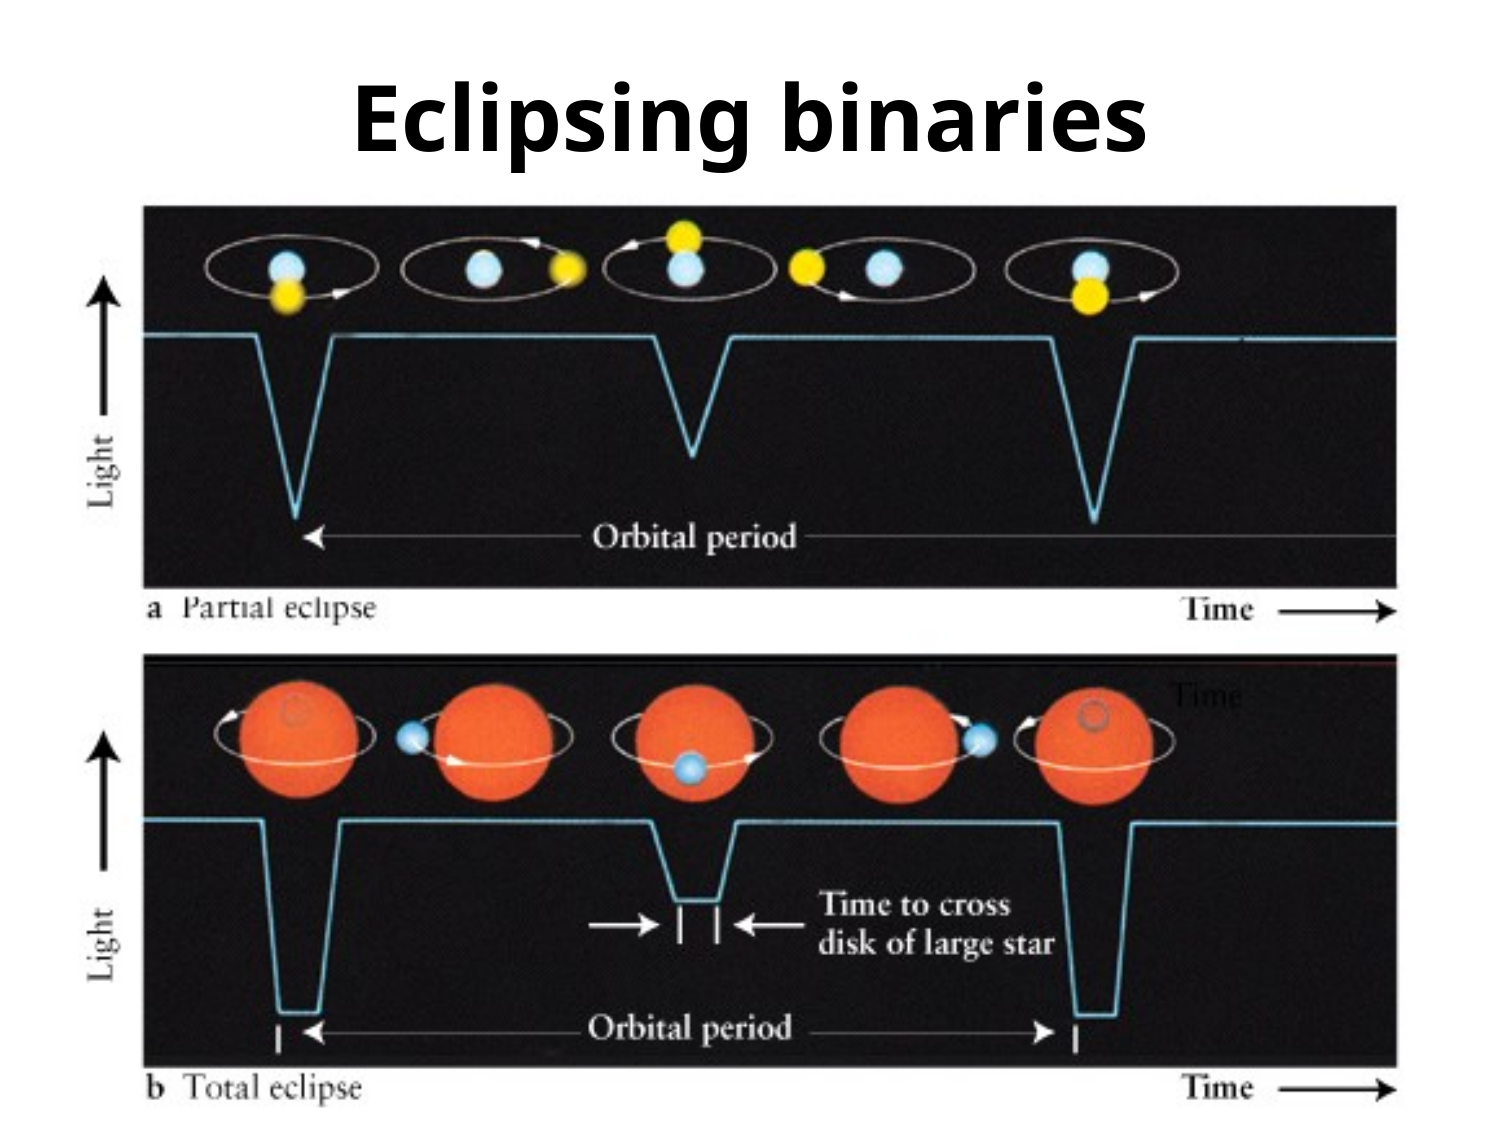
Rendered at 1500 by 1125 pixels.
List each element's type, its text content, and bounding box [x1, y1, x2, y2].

title Eclipsing binaries [30, 62, 1471, 170]
picture [0, 134, 1500, 1125]
